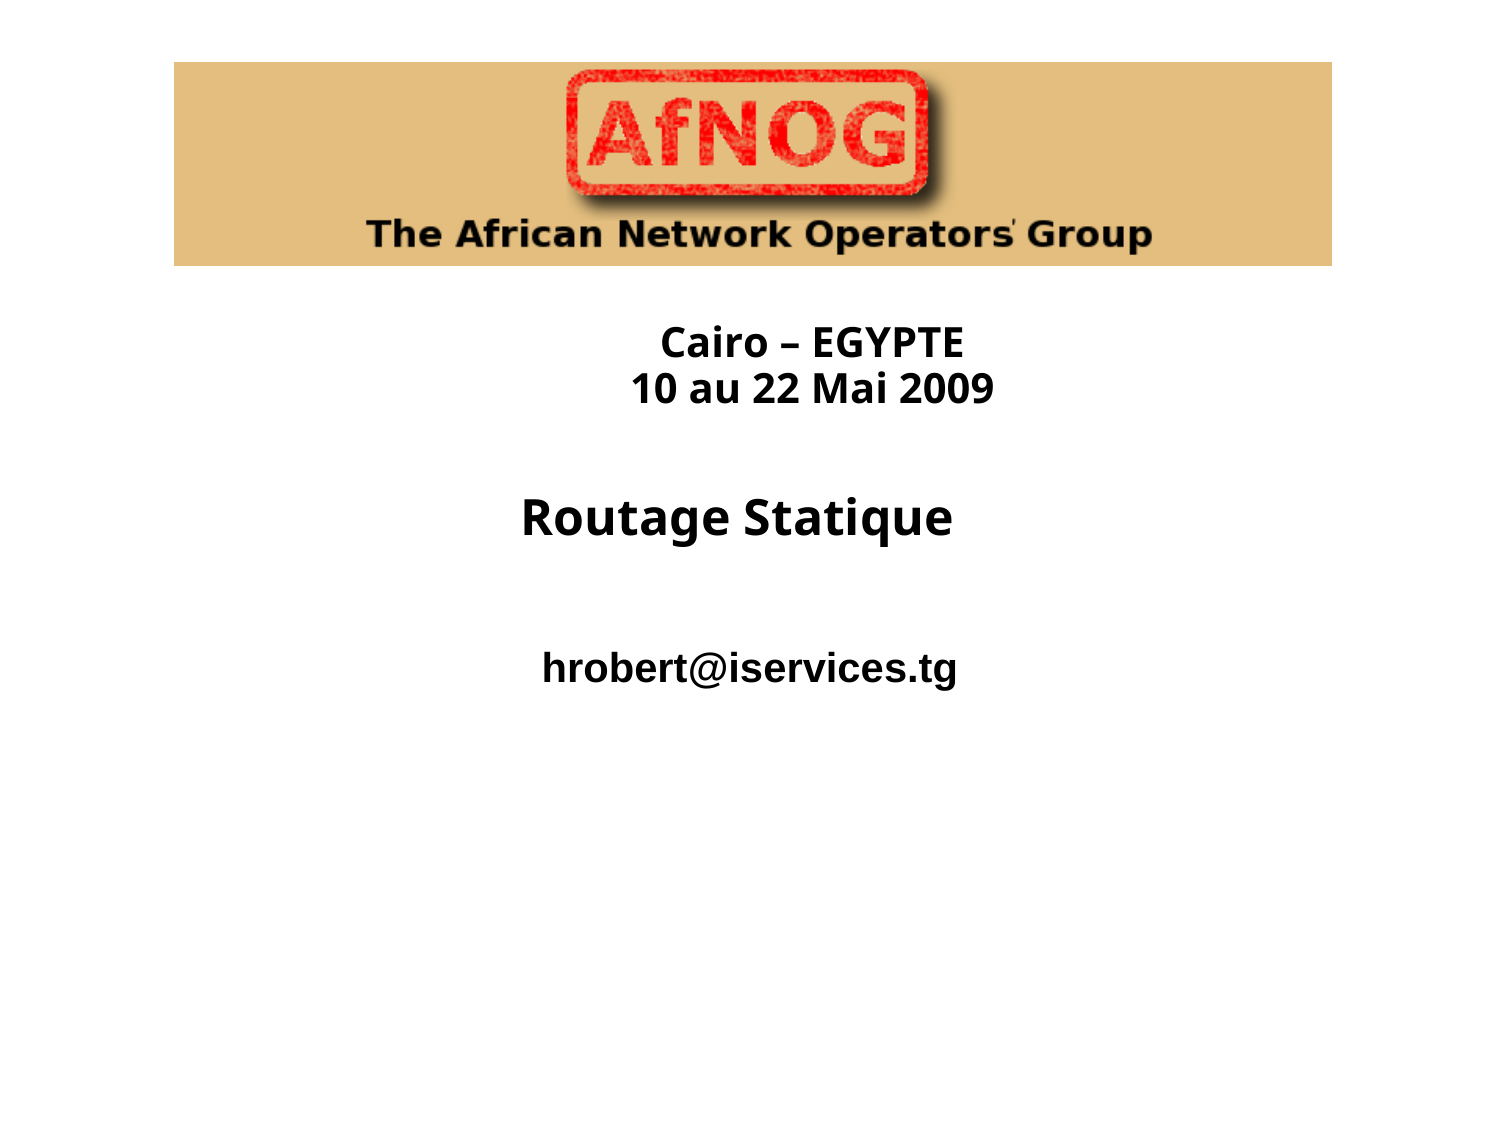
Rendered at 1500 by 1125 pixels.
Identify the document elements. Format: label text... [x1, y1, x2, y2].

subtitle hrobert@iservices.tg [225, 637, 1276, 713]
picture [174, 62, 1332, 266]
text_box Cairo – EGYPTE 10 au 22 Mai 2009 [212, 312, 1413, 422]
title Routage Statique [99, 404, 1375, 621]
